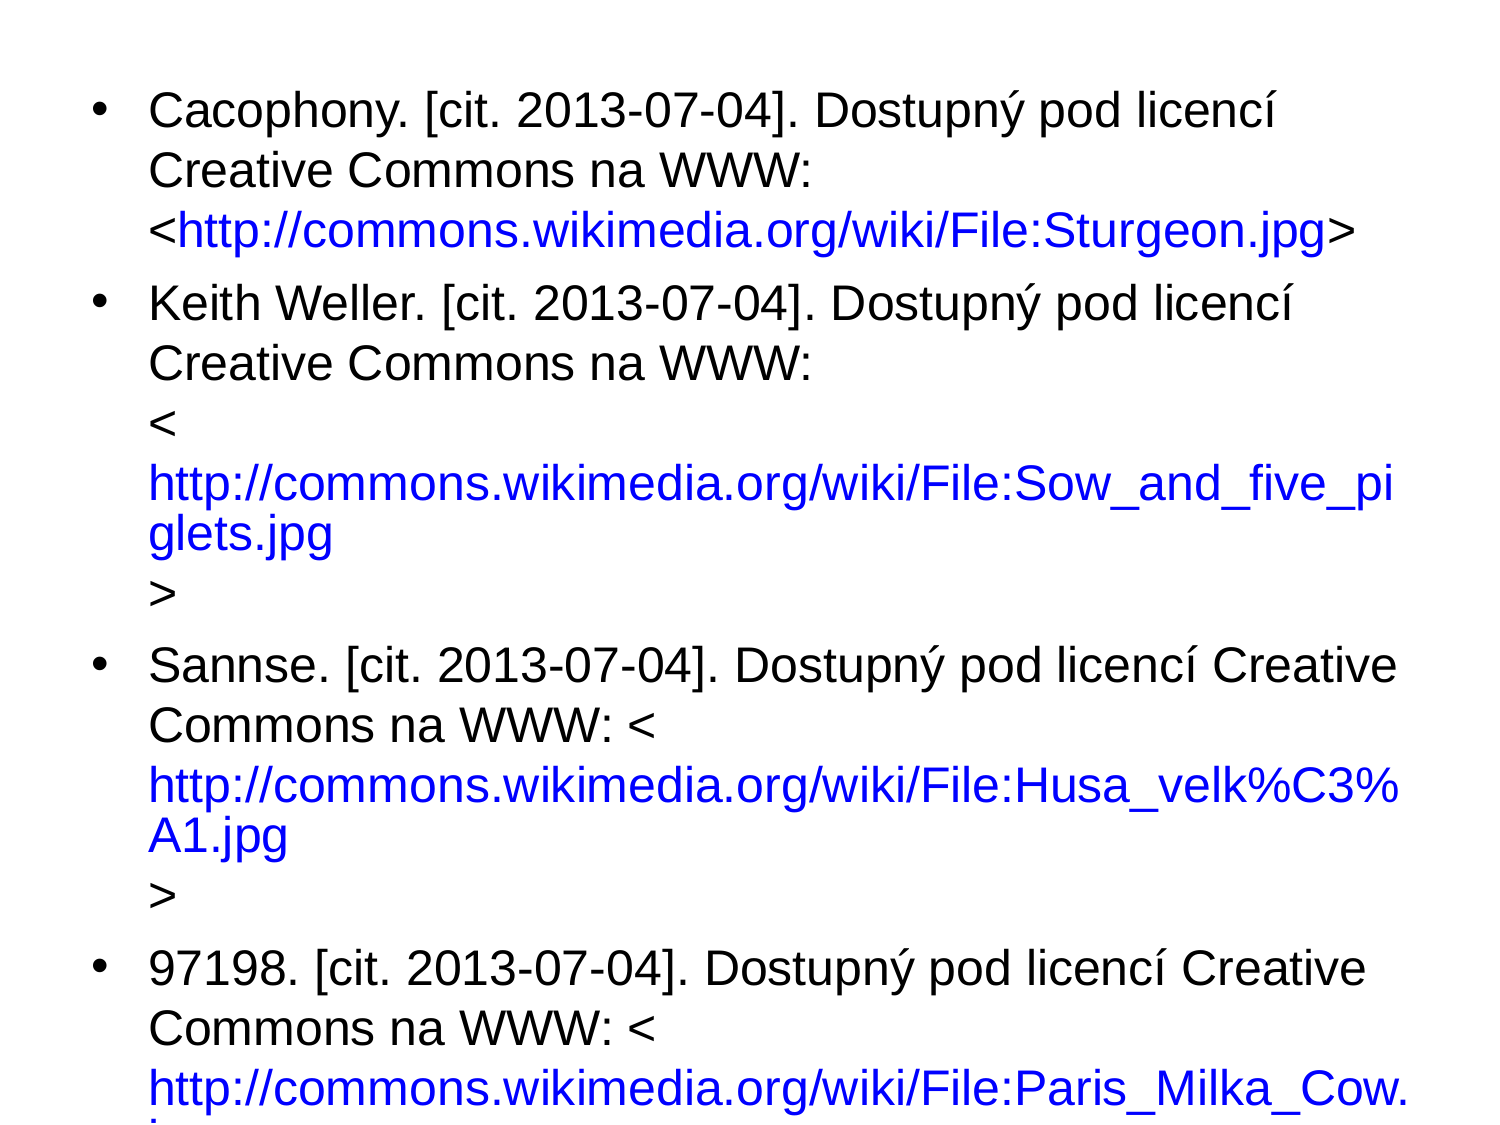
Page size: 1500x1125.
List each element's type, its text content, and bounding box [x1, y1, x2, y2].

list Cacophony. [cit. 2013-07-04]. Dostupný pod licencí Creative Commons na WWW: <http://commons.wikimedia.org/wiki/File:Sturgeon.jpg> Keith Weller. [cit. 2013-07-04]. Dostupný pod licencí Creative Commons na WWW: <http://commons.wikimedia.org/wiki/File:Sow_and_five_piglets.jpg> Sannse. [cit. 2013-07-04]. Dostupný pod licencí Creative Commons na WWW: <http://commons.wikimedia.org/wiki/File:Husa_velk%C3%A1.jpg> 97198. [cit. 2013-07-04]. Dostupný pod licencí Creative Commons na WWW: <http://commons.wikimedia.org/wiki/File:Paris_Milka_Cow.jpg> [76, 70, 1427, 1083]
